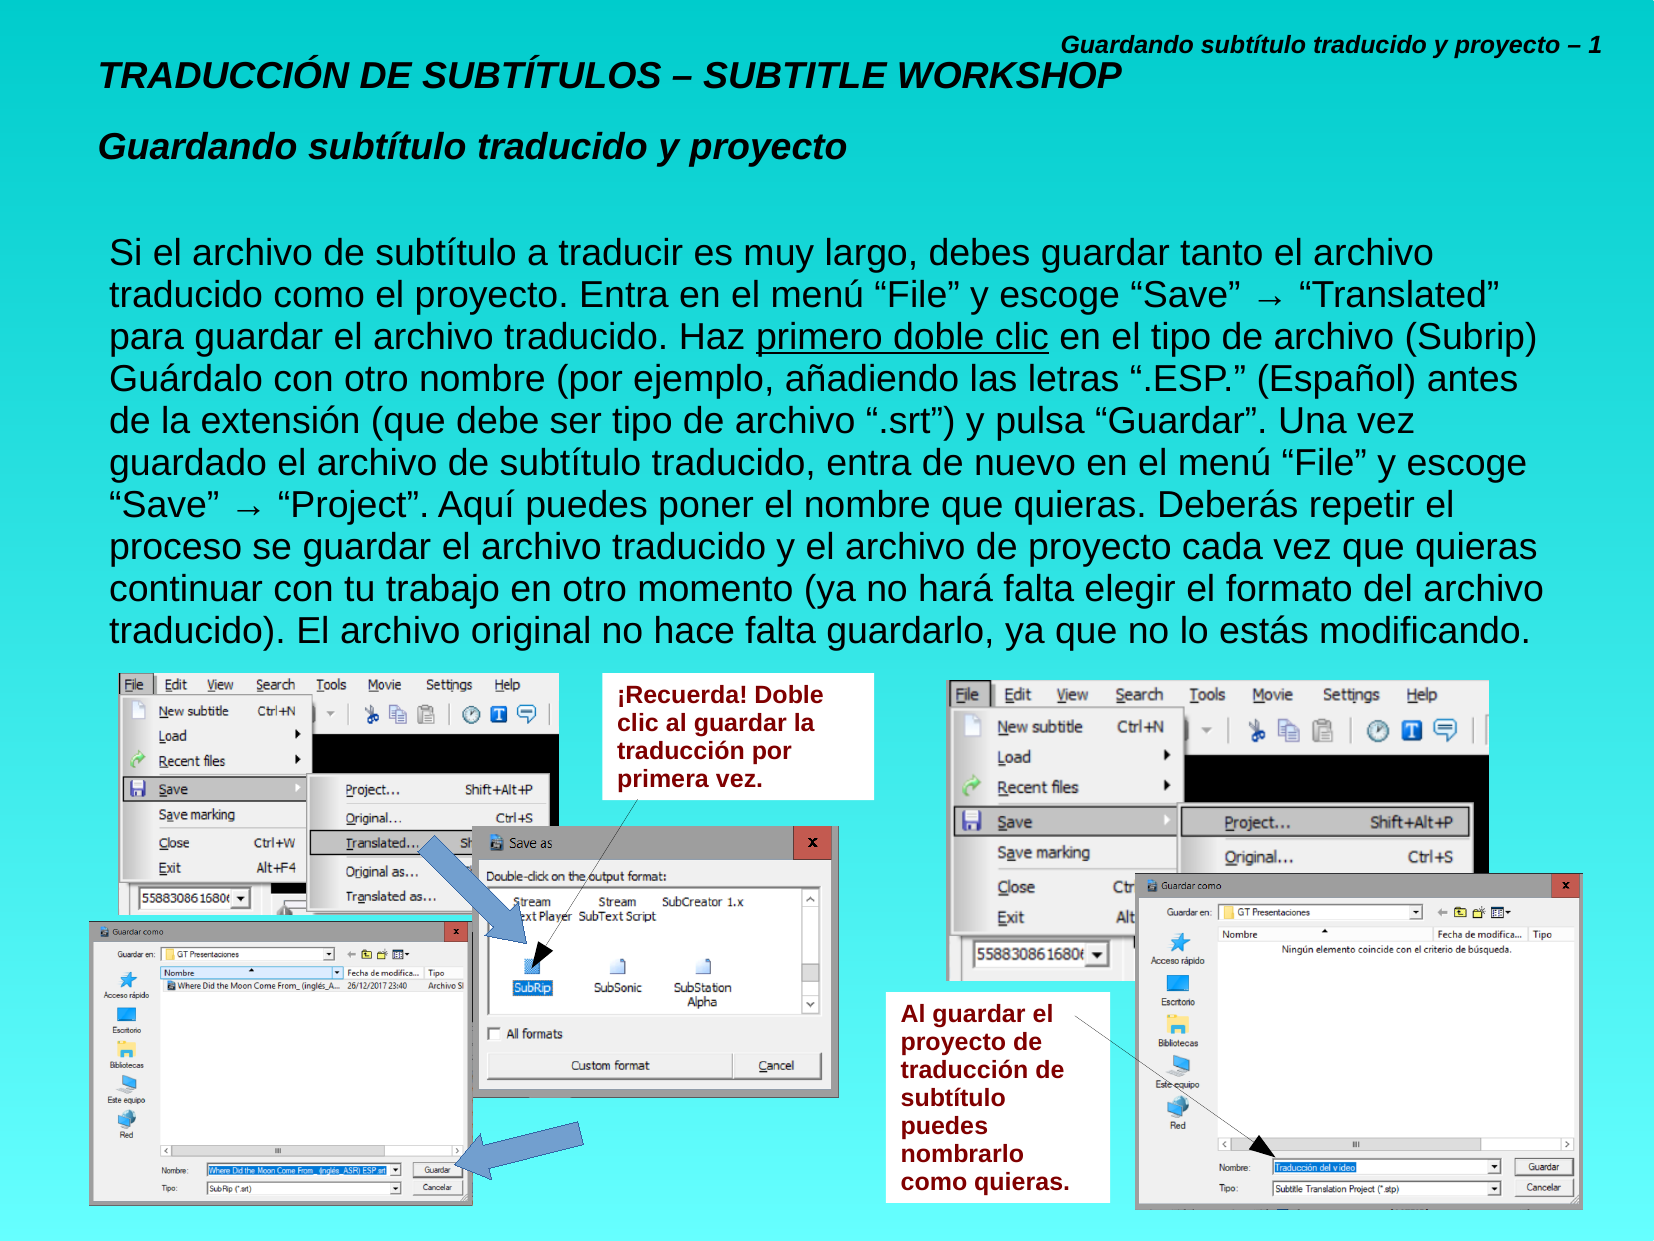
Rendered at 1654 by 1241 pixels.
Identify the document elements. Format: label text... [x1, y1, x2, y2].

picture [89, 673, 839, 1206]
text_box TRADUCCIÓN DE SUBTÍTULOS – SUBTITLE WORKSHOP [82, 47, 1335, 118]
text_box Guardando subtítulo traducido y proyecto [82, 118, 1477, 175]
text_box [454, 1121, 584, 1180]
text_box Guardando subtítulo traducido y proyecto – 1 [992, 23, 1619, 67]
text_box Al guardar el proyecto de traducción de subtítulo puedes nombrarlo como quieras. [885, 992, 1111, 1202]
text_box [417, 835, 527, 944]
text_box ¡Recuerda! Doble clic al guardar la traducción por primera vez. [602, 673, 875, 800]
picture [946, 680, 1583, 1210]
text_box Si el archivo de subtítulo a traducir es muy largo, debes guardar tanto el archivo traducido como el proyecto. Entra en el menú “File” y escoge “Save” → “Translated” para guardar el archivo traducido. Haz primero doble clic en el tipo de archivo (Subrip) Guárdalo con otro nombre (por ejemplo, añadiendo las letras “.ESP.” (Español) antes de la extensión (que debe ser tipo de archivo “.srt”) y pulsa “Guardar”. Una vez guardado el archivo de subtítulo traducido, entra de nuevo en el menú “File” y escoge “Save” → “Project”. Aquí puedes poner el nombre que quieras. Deberás repetir el proceso se guardar el archivo traducido y el archivo de proyecto cada vez que quieras continuar con tu trabajo en otro momento (ya no hará falta elegir el formato del archivo traducido). El archivo original no hace falta guardarlo, ya que no lo estás modificando. [94, 224, 1571, 655]
